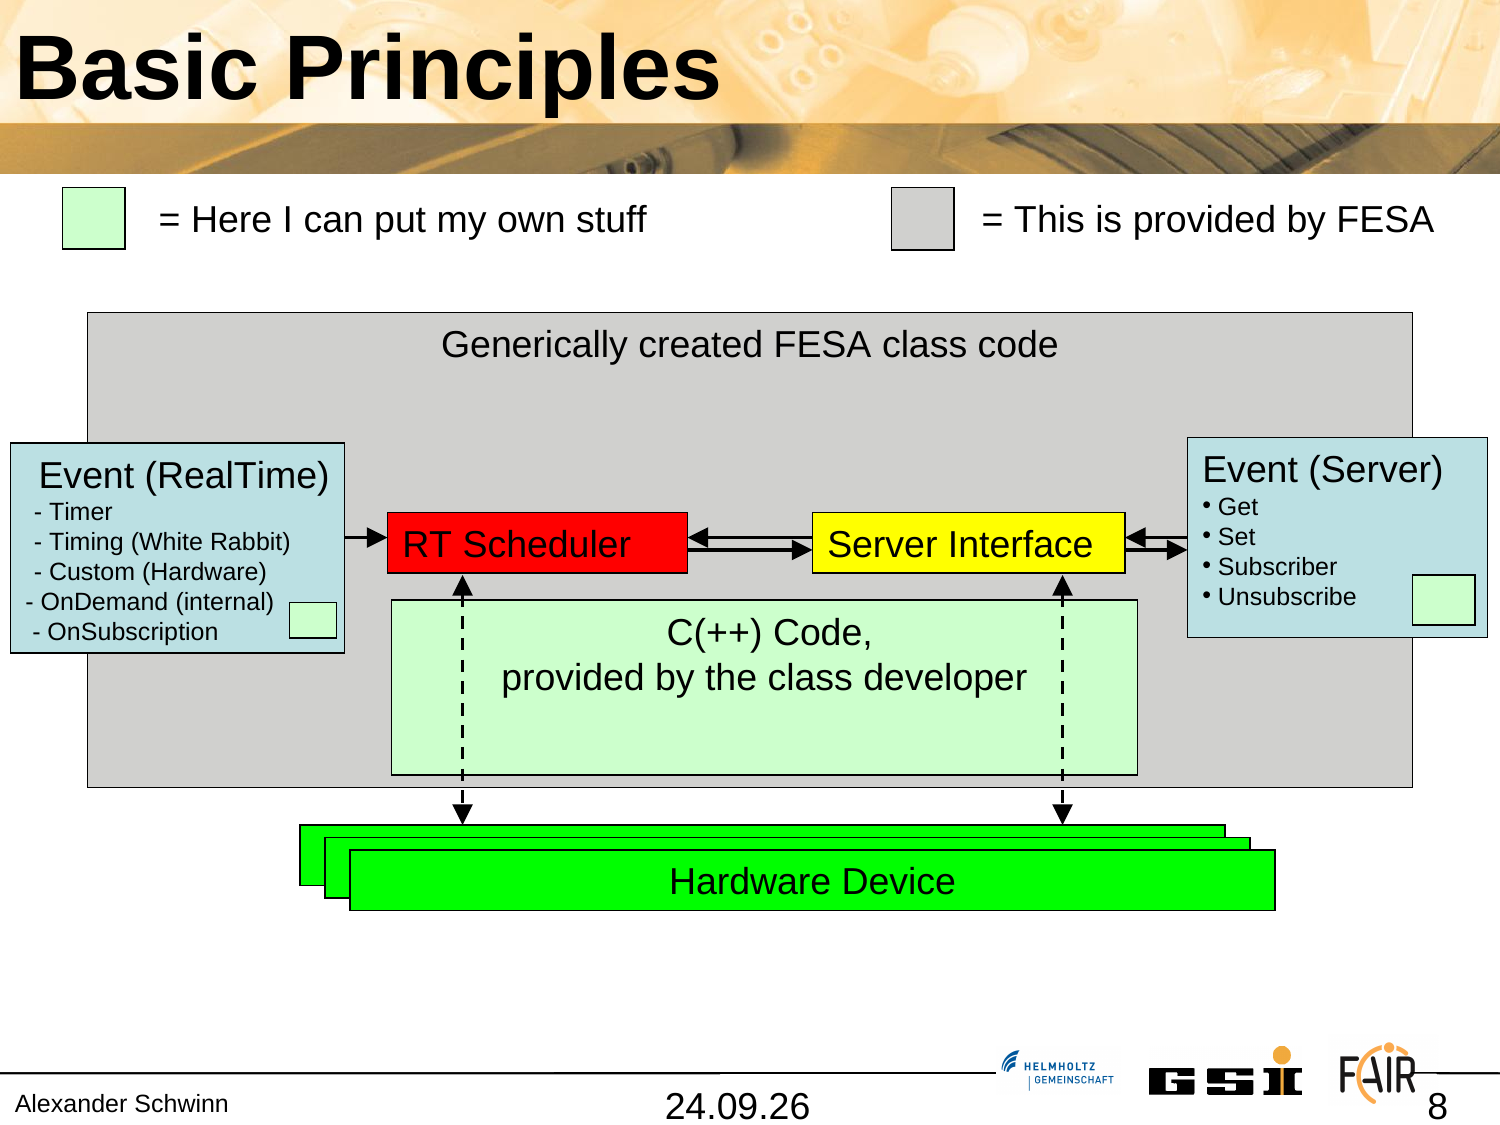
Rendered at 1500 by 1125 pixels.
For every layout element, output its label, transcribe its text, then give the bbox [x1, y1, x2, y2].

picture [0, 126, 1500, 175]
text_box Generically created FESA class code [87, 312, 1413, 536]
text_box = Here I can put my own stuff [143, 187, 663, 248]
text_box C(++) Code, provided by the class developer [391, 599, 1138, 775]
text_box Server Interface [812, 512, 1126, 573]
text_box Generically created FESA class code [709, 539, 791, 548]
picture [1149, 1046, 1302, 1095]
text_box [1412, 575, 1476, 626]
picture [1433, 1095, 1439, 1104]
text_box Hardware Device [324, 837, 1251, 898]
text_box Event (RealTime) - Timer - Timing (White Rabbit) - Custom (Hardware) - OnDemand (internal) - OnSubscription [10, 442, 345, 654]
title Basic Principles [0, 0, 1500, 126]
text_box [289, 602, 337, 638]
text_box RT Scheduler [387, 512, 688, 573]
text_box = This is provided by FESA [966, 187, 1450, 248]
picture [1328, 1034, 1439, 1106]
picture [996, 1046, 1121, 1095]
text_box Hardware Device [299, 824, 1225, 886]
text_box [891, 187, 955, 251]
text_box [62, 187, 126, 250]
text_box Generically created FESA class code [87, 539, 1413, 788]
text_box Hardware Device [349, 849, 1276, 911]
text_box Event (Server) Get Set Subscriber Unsubscribe [1187, 437, 1488, 638]
